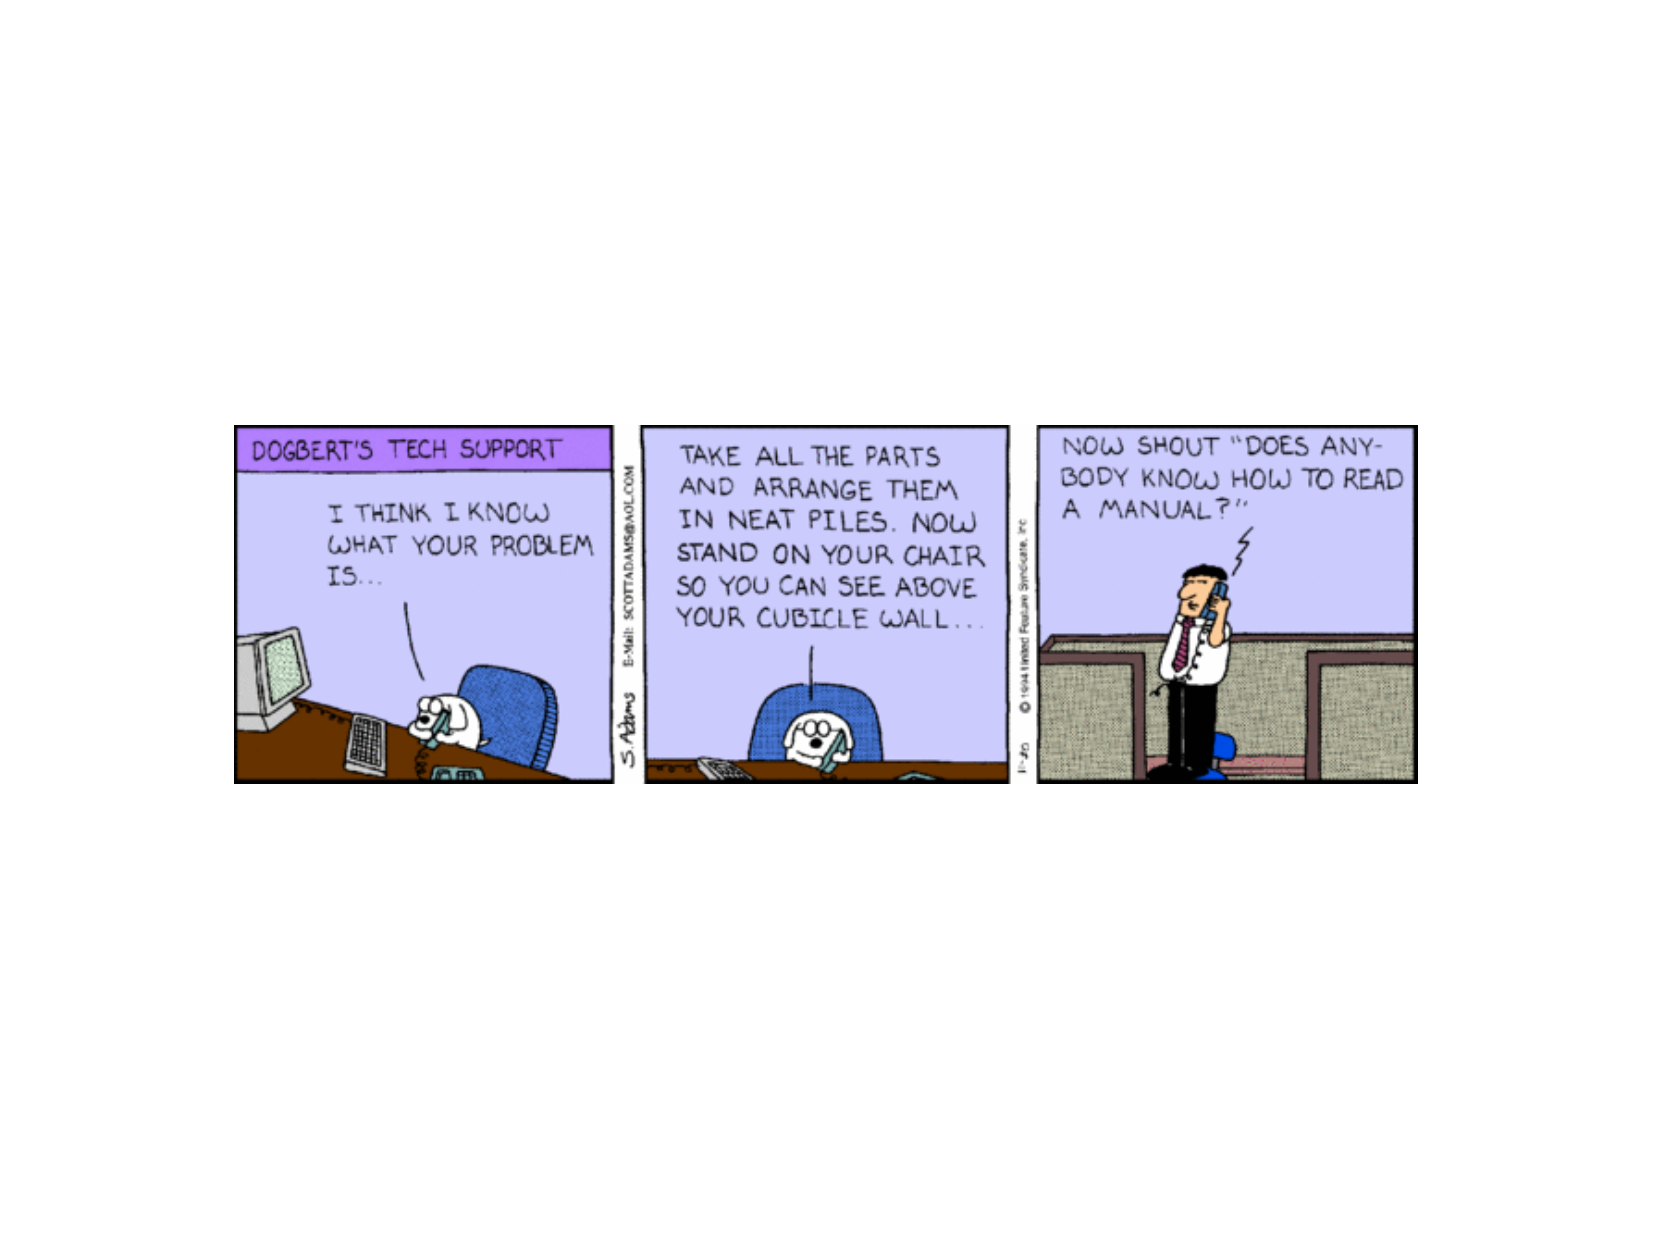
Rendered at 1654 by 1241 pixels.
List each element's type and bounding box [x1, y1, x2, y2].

picture [234, 425, 1418, 784]
